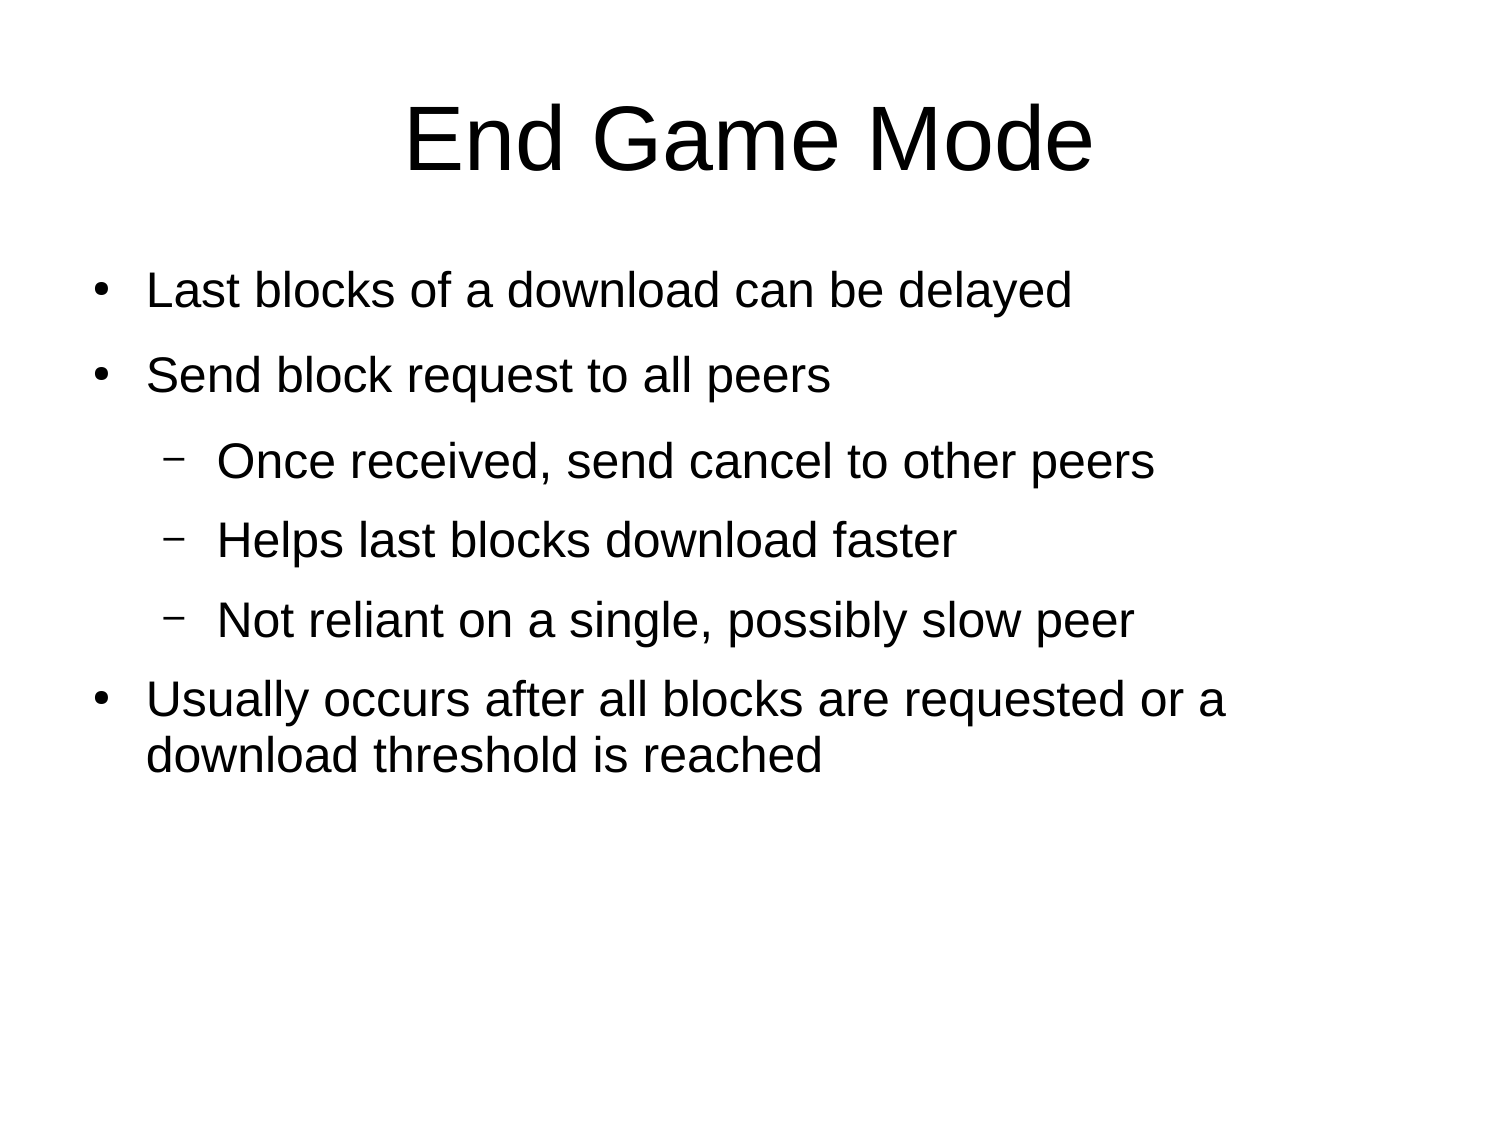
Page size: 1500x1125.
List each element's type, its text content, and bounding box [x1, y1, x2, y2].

title End Game Mode [75, 45, 1425, 233]
list Last blocks of a download can be delayed Send block request to all peers Once received, send cancel to other peers Helps last blocks download faster Not reliant on a single, possibly slow peer Usually occurs after all blocks are requested or a download threshold is reached [75, 262, 1425, 916]
